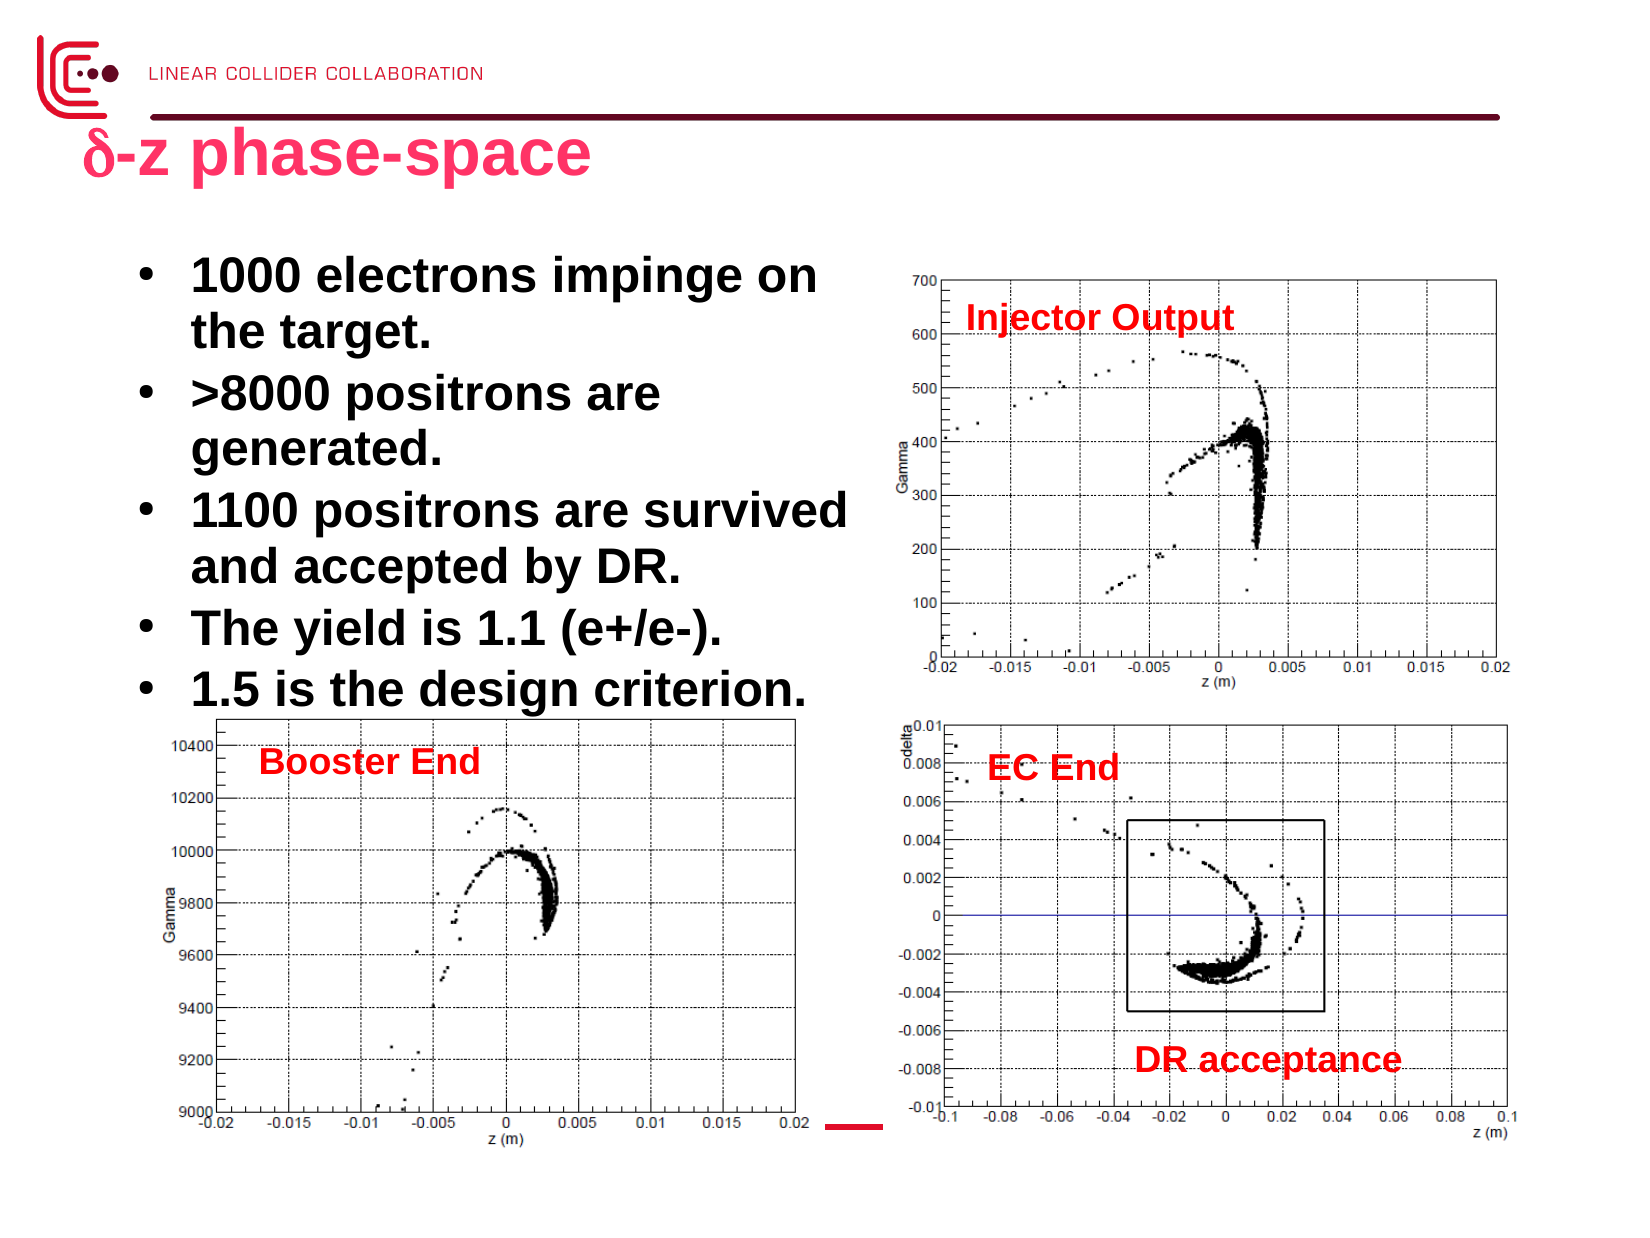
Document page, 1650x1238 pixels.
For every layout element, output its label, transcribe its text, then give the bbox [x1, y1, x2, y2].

list 1000 electrons impinge on the target. >8000 positrons are generated. 1100 positrons are survived and accepted by DR. The yield is 1.1 (e+/e-). 1.5 is the design criterion. [119, 247, 855, 826]
picture [147, 256, 1533, 1156]
text_box DR acceptance [1119, 1031, 1418, 1090]
text_box EC End [972, 738, 1136, 797]
text_box Injector Output [951, 288, 1250, 347]
picture [37, 35, 482, 119]
title d-z phase-space [82, 49, 1568, 256]
